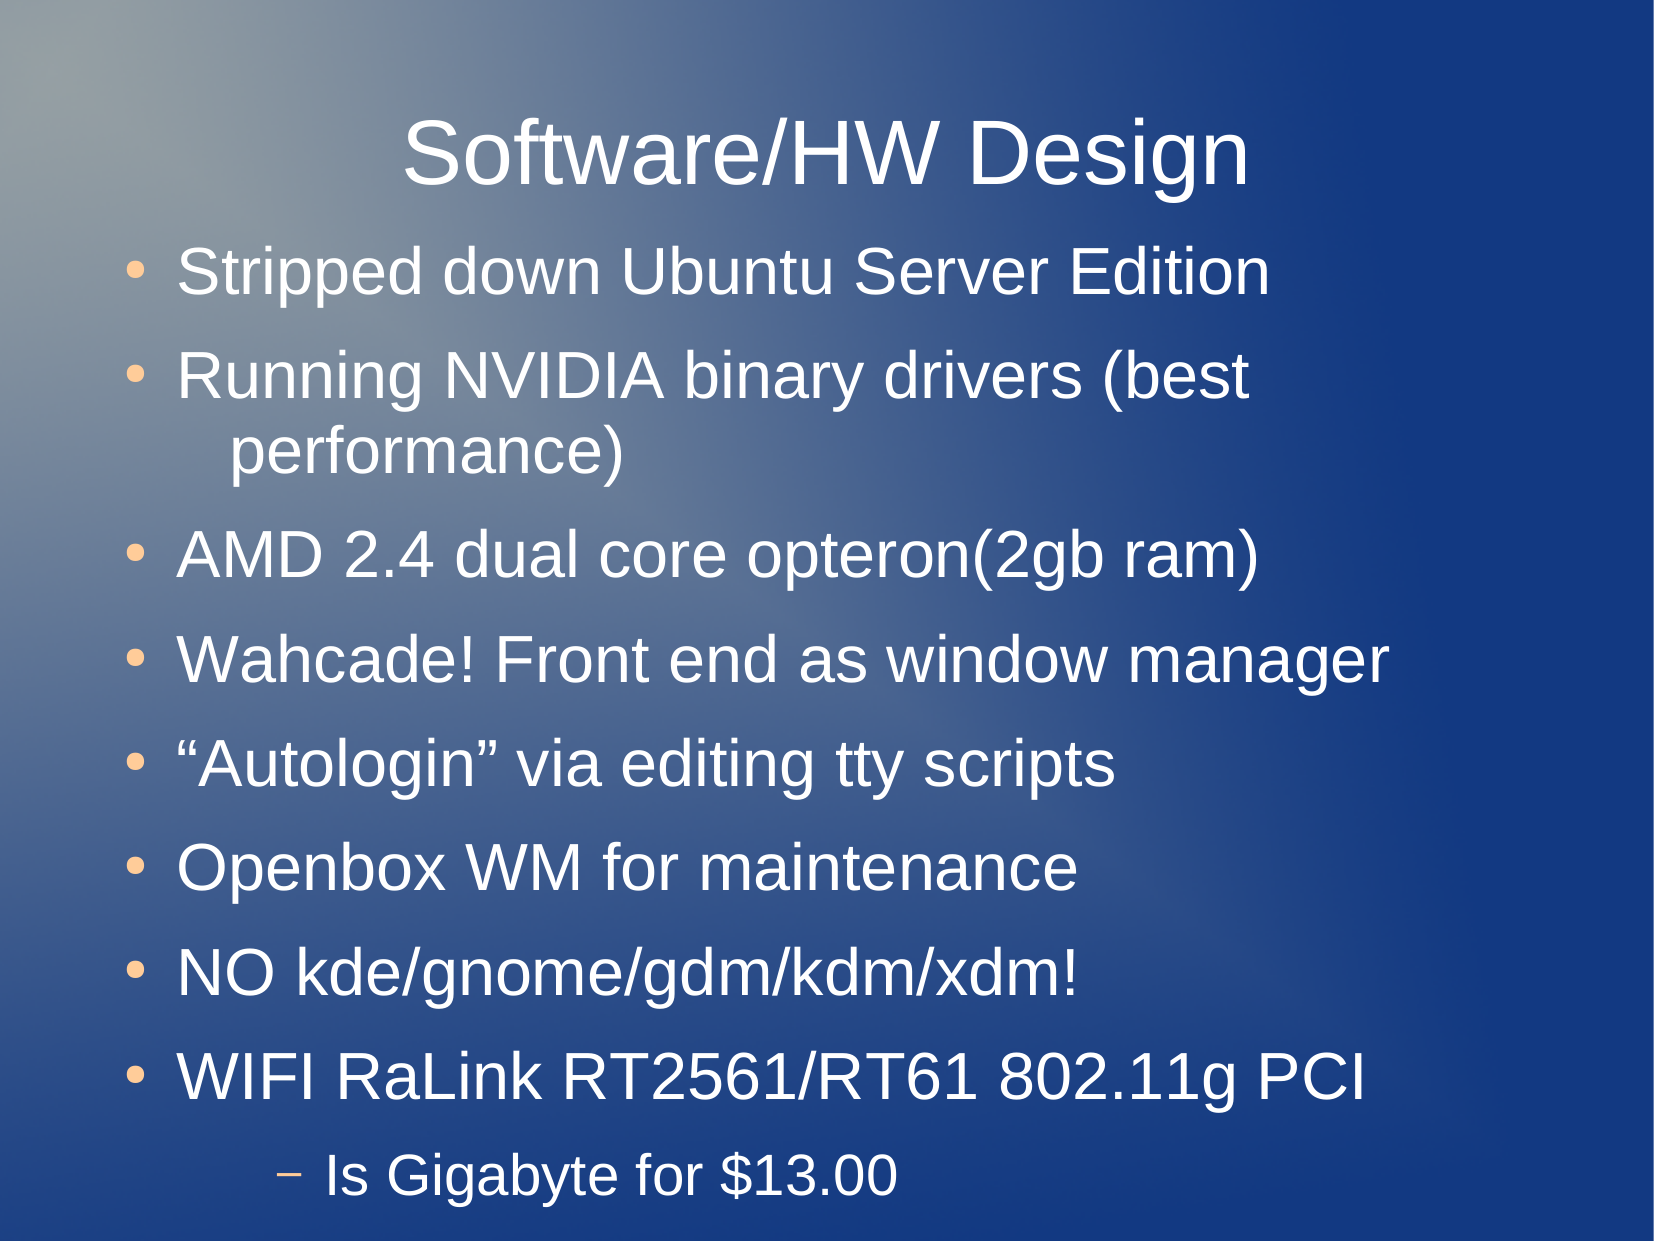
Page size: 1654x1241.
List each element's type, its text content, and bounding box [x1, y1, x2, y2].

picture [0, 0, 1654, 1241]
title Software/HW Design [82, 56, 1571, 250]
list Stripped down Ubuntu Server Edition Running NVIDIA binary drivers (best performance) AMD 2.4 dual core opteron(2gb ram) Wahcade! Front end as window manager “Autologin” via editing tty scripts Openbox WM for maintenance NO kde/gnome/gdm/kdm/xdm! WIFI RaLink RT2561/RT61 802.11g PCI Is Gigabyte for $13.00 [88, 234, 1577, 1207]
